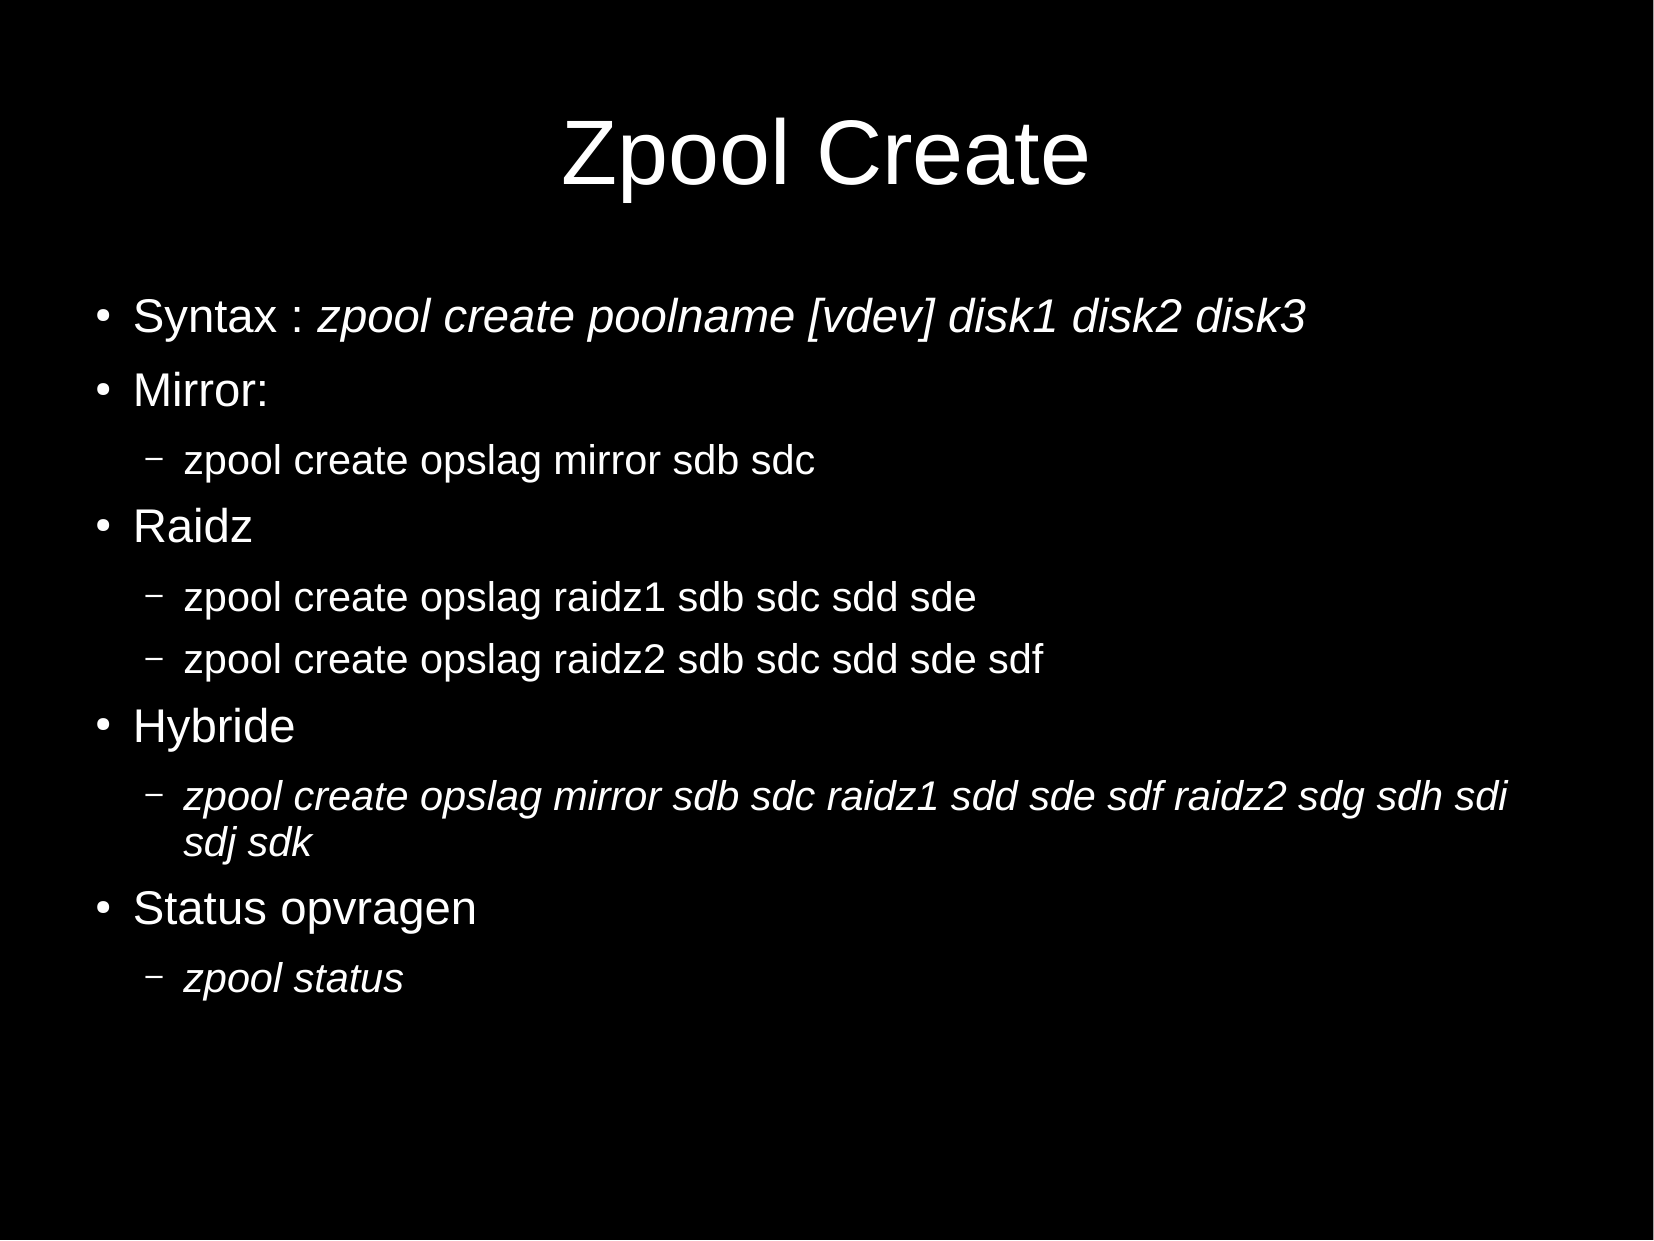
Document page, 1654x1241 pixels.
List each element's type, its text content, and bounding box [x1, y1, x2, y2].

list Syntax : zpool create poolname [vdev] disk1 disk2 disk3 Mirror: zpool create opslag mirror sdb sdc Raidz zpool create opslag raidz1 sdb sdc sdd sde zpool create opslag raidz2 sdb sdc sdd sde sdf Hybride zpool create opslag mirror sdb sdc raidz1 sdd sde sdf raidz2 sdg sdh sdi sdj sdk Status opvragen zpool status [82, 290, 1571, 1010]
title Zpool Create [82, 49, 1571, 257]
